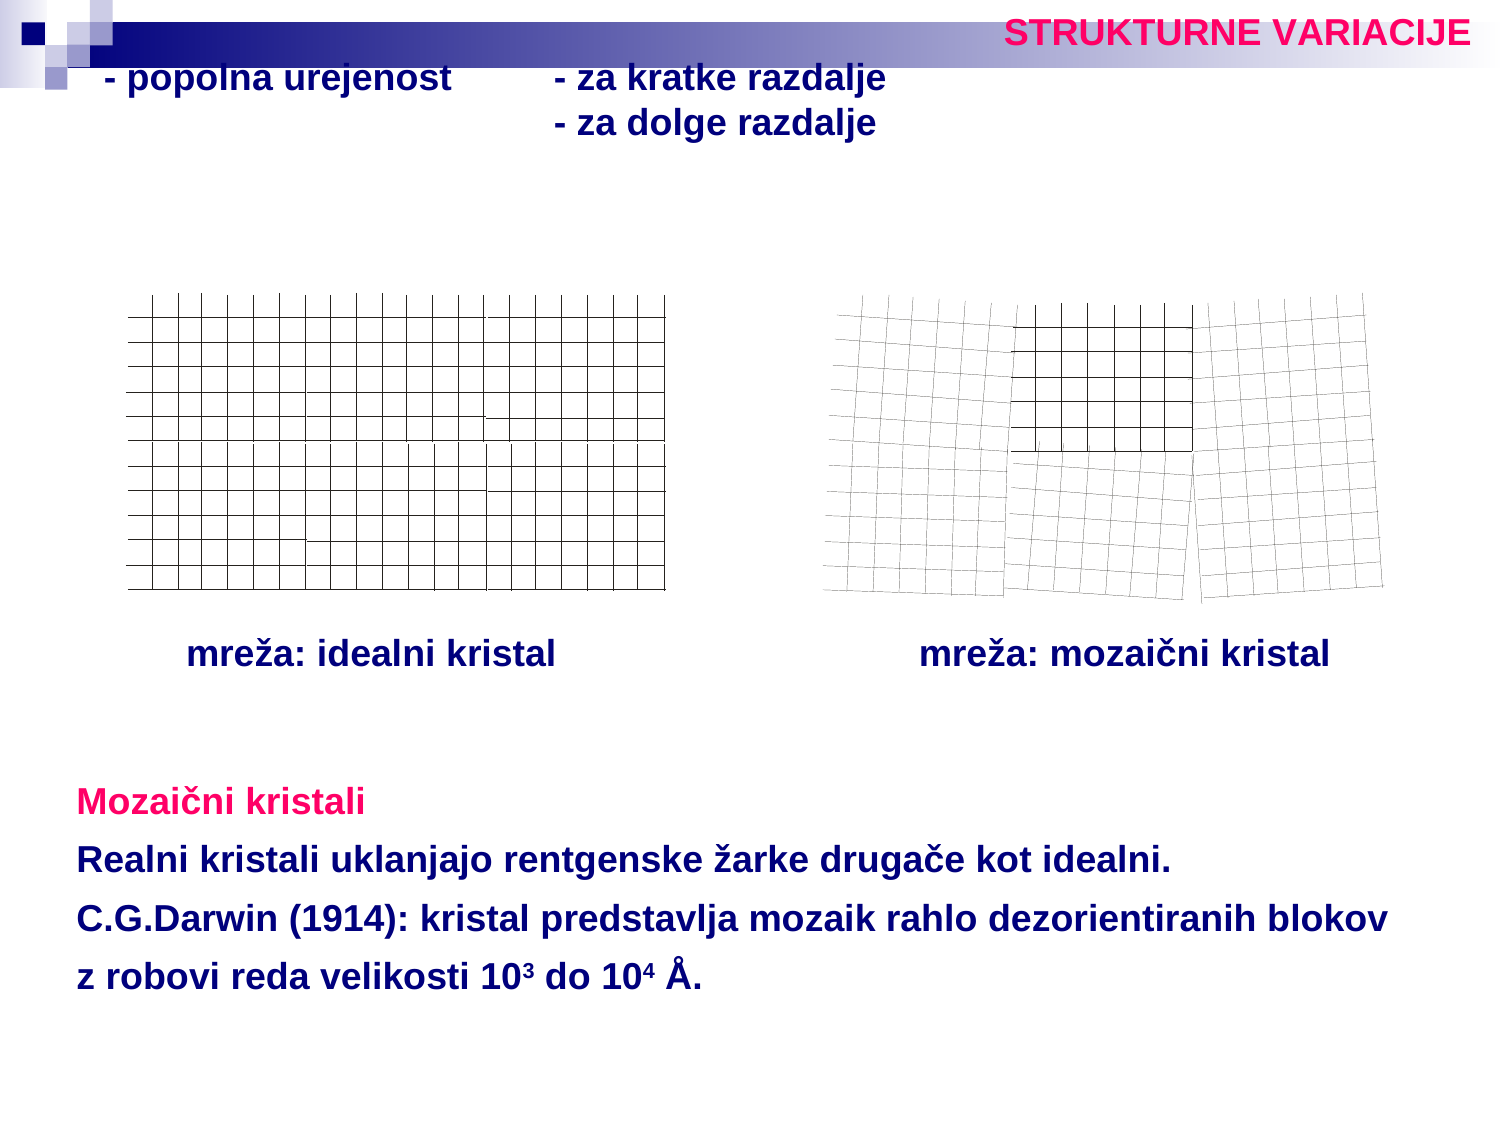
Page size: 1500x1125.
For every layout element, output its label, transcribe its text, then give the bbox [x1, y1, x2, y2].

text_box Mozaični kristali Realni kristali uklanjajo rentgenske žarke drugače kot idealni. C.G.Darwin (1914): kristal predstavlja mozaik rahlo dezorientiranih blokov z robovi reda velikosti 103 do 104 Å. [61, 755, 1415, 1006]
chart [123, 290, 669, 594]
text_box mreža: idealni kristal [171, 621, 583, 683]
text_box mreža: mozaični kristal [903, 621, 1346, 683]
text_box STRUKTURNE VARIACIJE - popolna urejenost - za kratke razdalje - za dolge razdalje [88, 0, 1487, 151]
chart [820, 290, 1388, 608]
